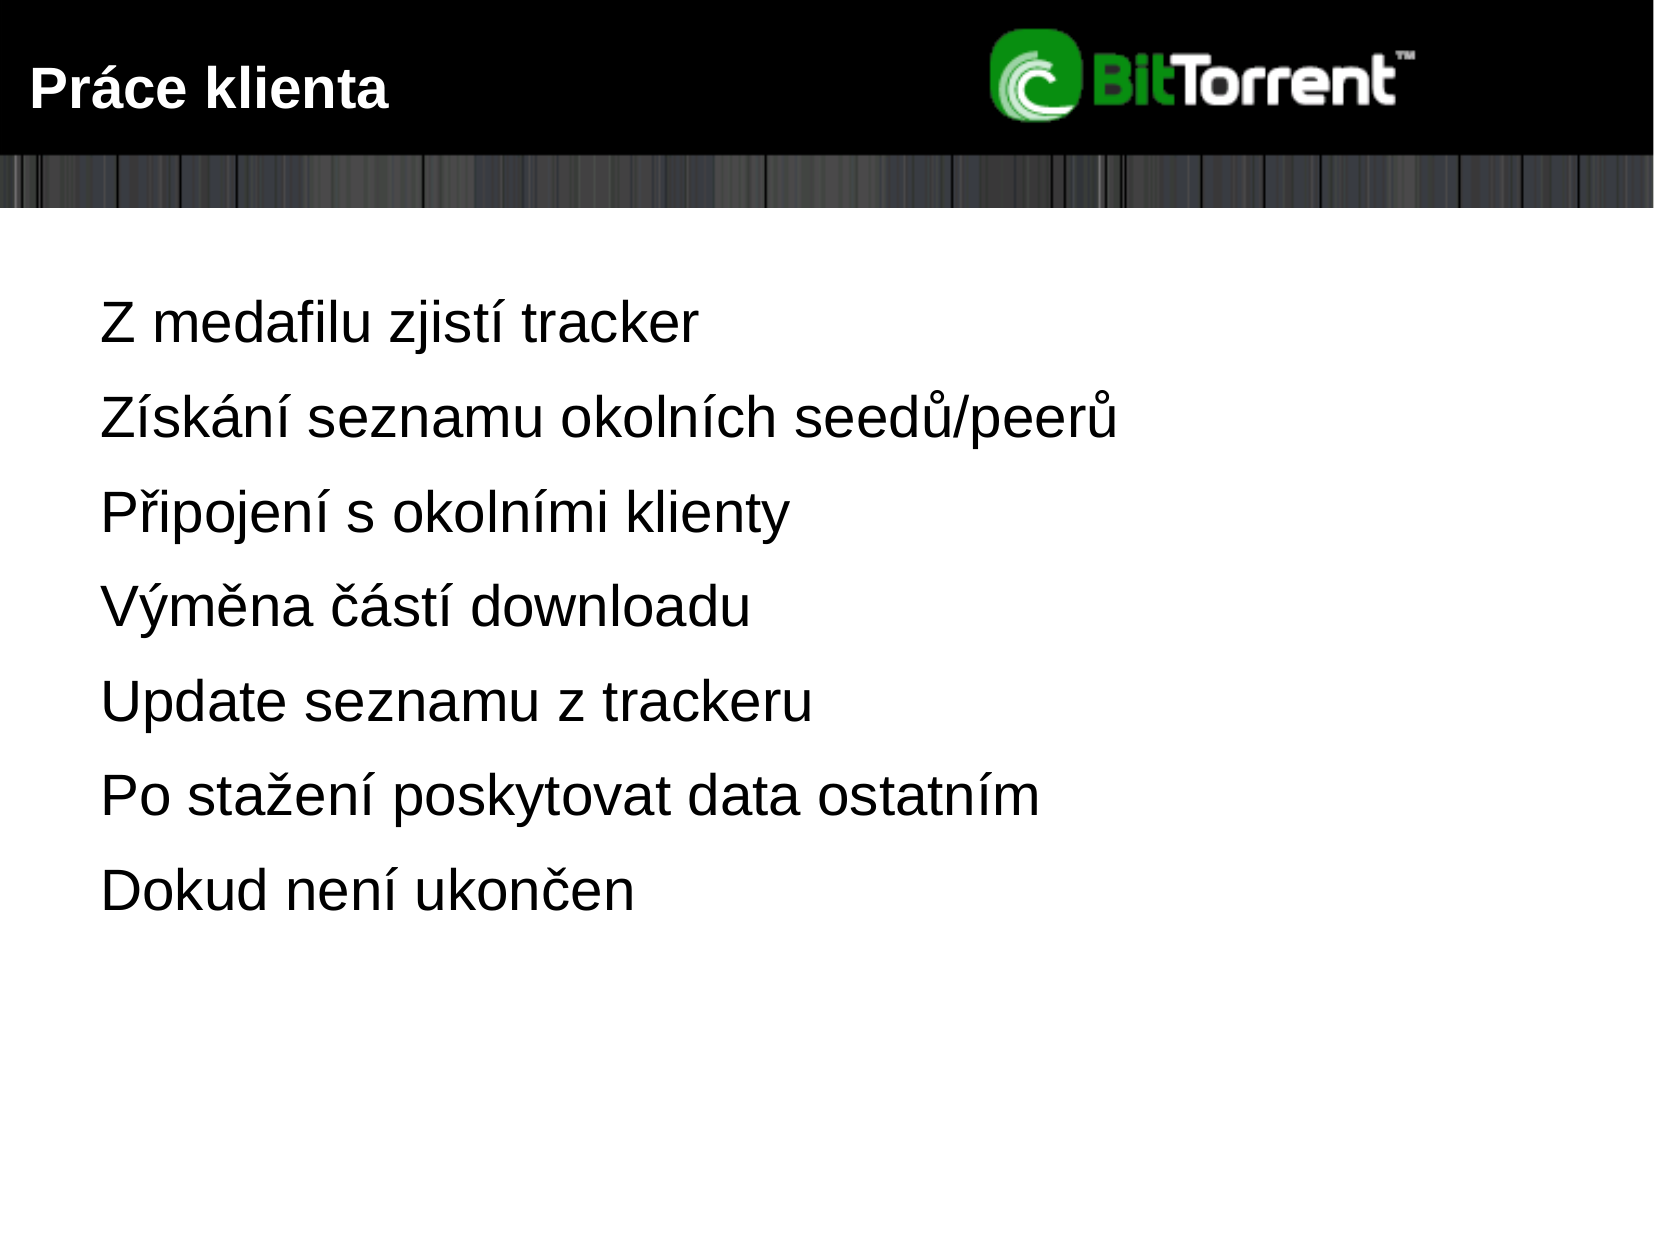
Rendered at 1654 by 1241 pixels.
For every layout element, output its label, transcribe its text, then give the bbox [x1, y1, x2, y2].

title Práce klienta [29, 0, 1518, 178]
picture [0, 0, 1654, 208]
list Z medafilu zjistí tracker Získání seznamu okolních seedů/peerů Připojení s okolními klienty Výměna částí downloadu Update seznamu z trackeru Po stažení poskytovat data ostatním Dokud není ukončen [82, 290, 1571, 1094]
